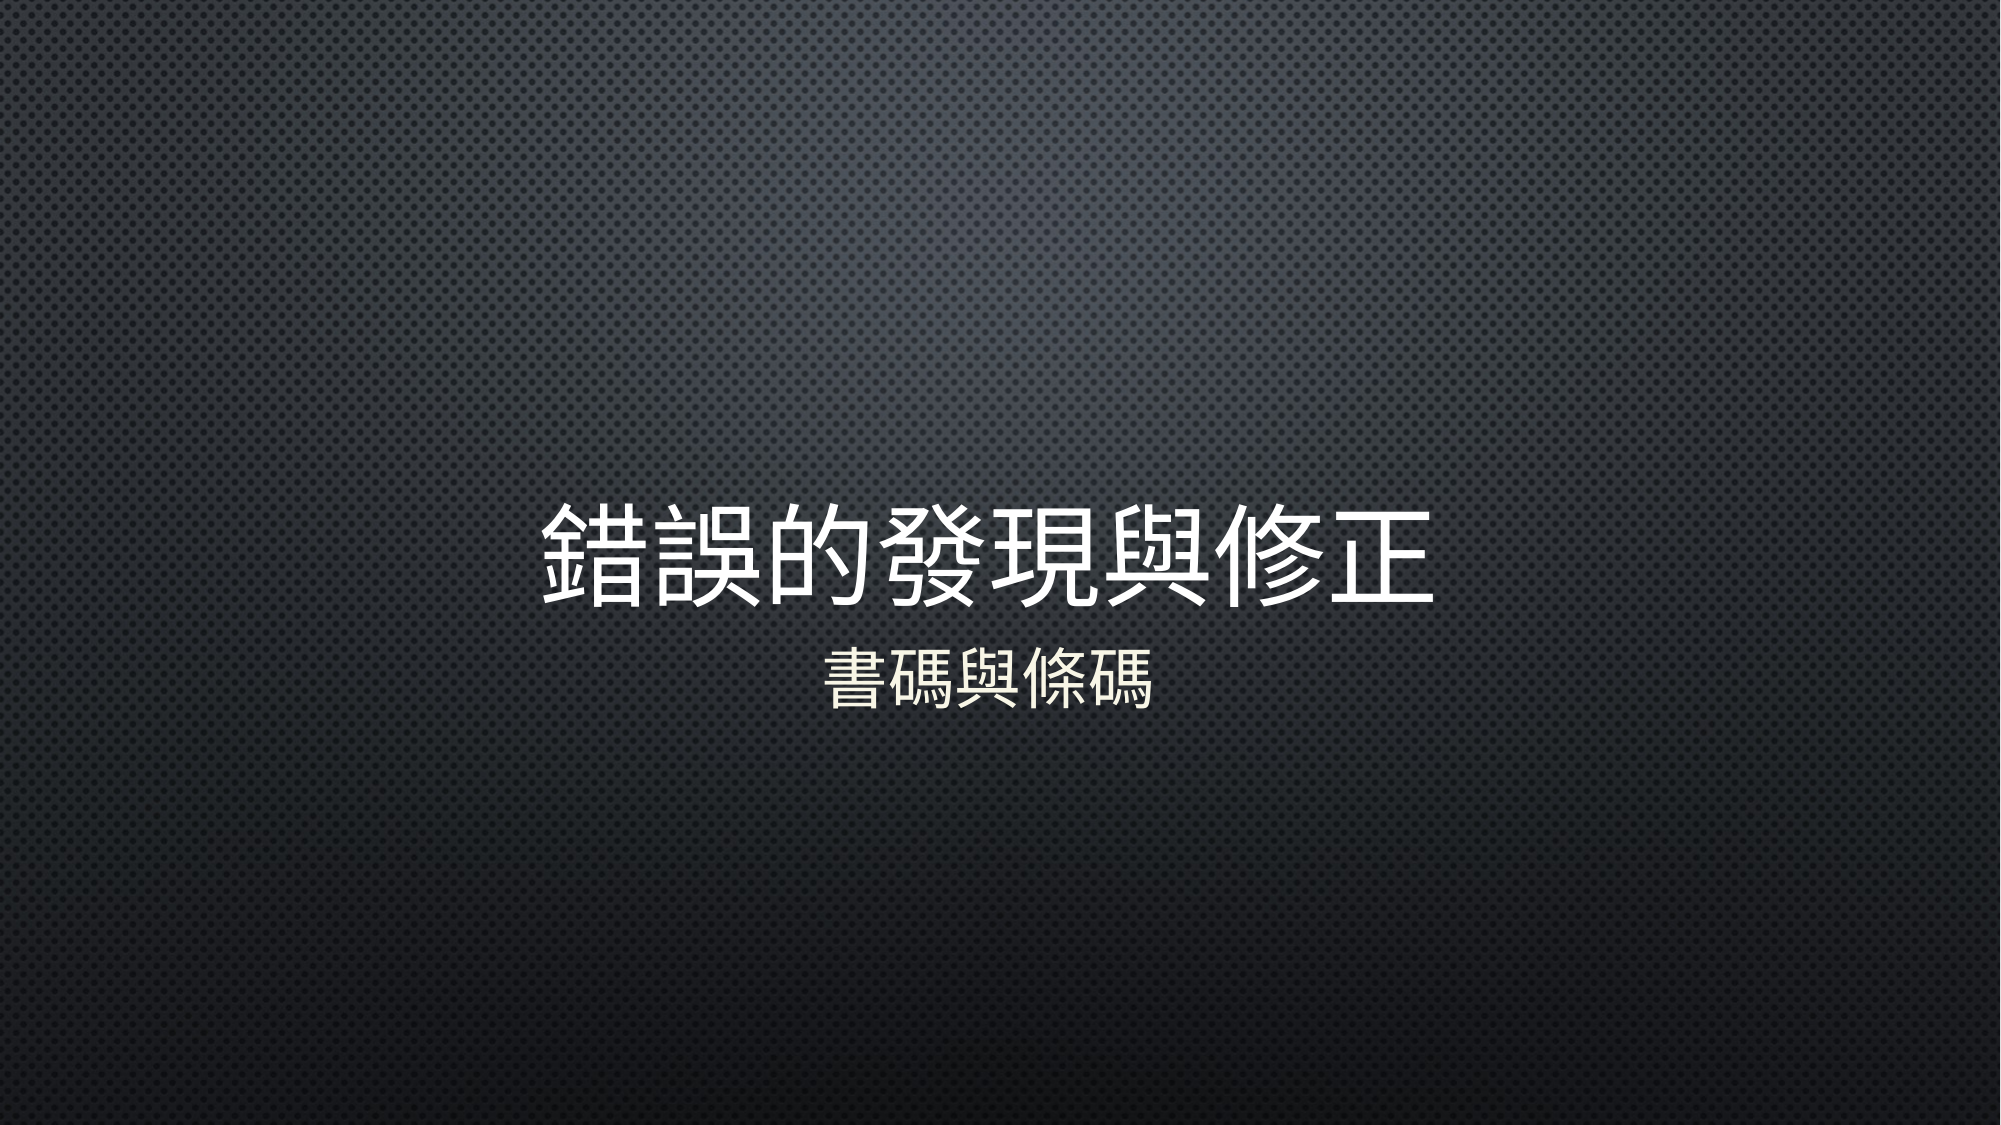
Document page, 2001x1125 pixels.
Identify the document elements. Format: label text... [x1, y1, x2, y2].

list 書碼與條碼 [275, 629, 1701, 771]
title 錯誤的發現與修正 [276, 387, 1702, 629]
